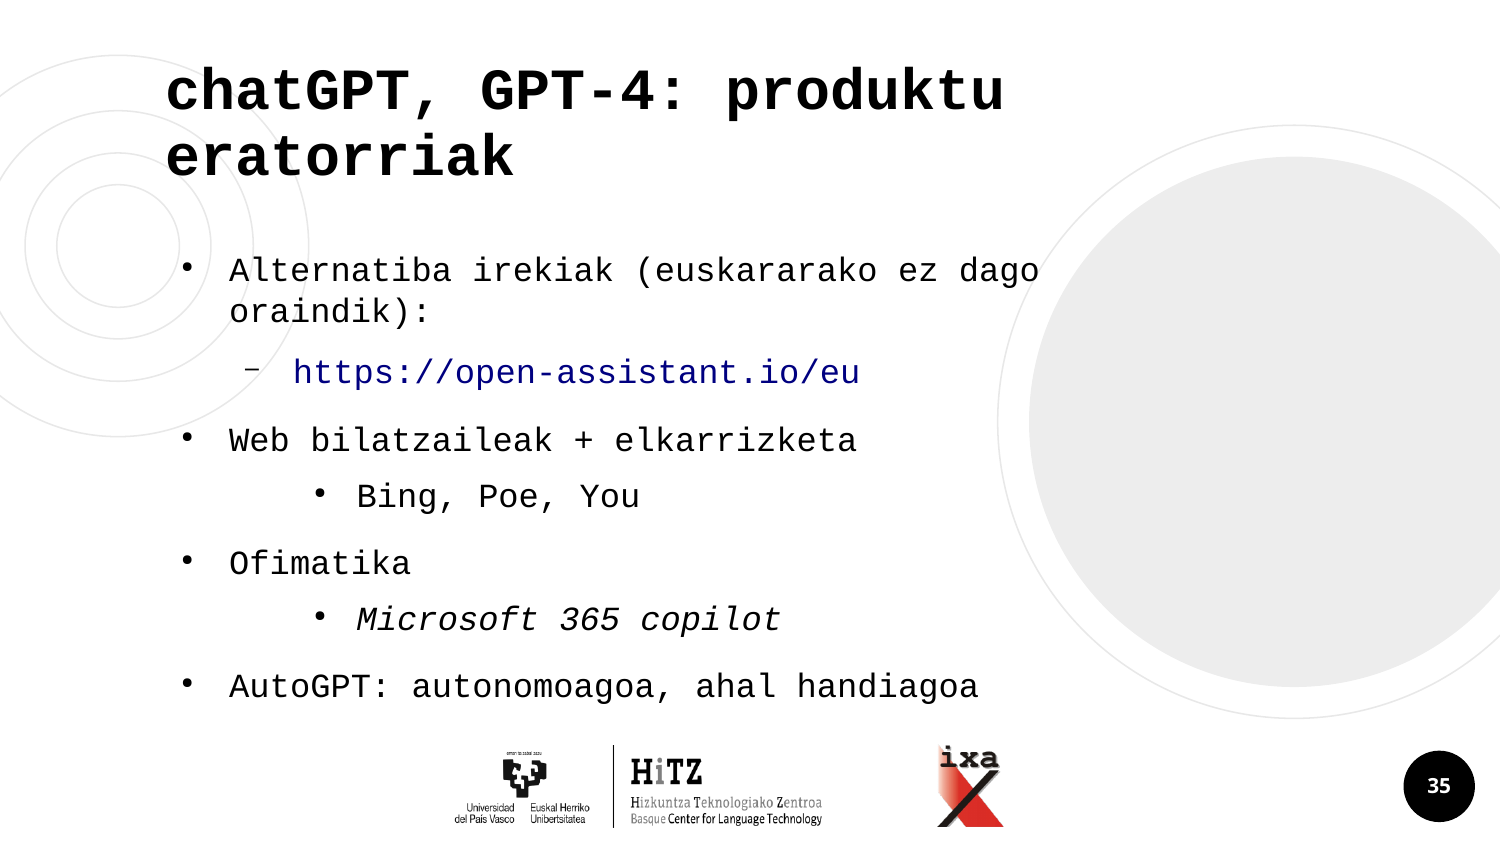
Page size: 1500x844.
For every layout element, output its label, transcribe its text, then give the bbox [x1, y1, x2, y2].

title chatGPT, GPT-4: produktu eratorriak [165, 60, 1312, 193]
text_box <zenbakia> [1403, 750, 1475, 823]
list Alternatiba irekiak (euskararako ez dago oraindik): https://open-assistant.io/eu Web bilatzaileak + elkarrizketa Bing, Poe, You Ofimatika Microsoft 365 copilot AutoGPT: autonomoagoa, ahal handiagoa [165, 248, 1252, 709]
picture [937, 744, 1004, 827]
picture [450, 745, 827, 828]
